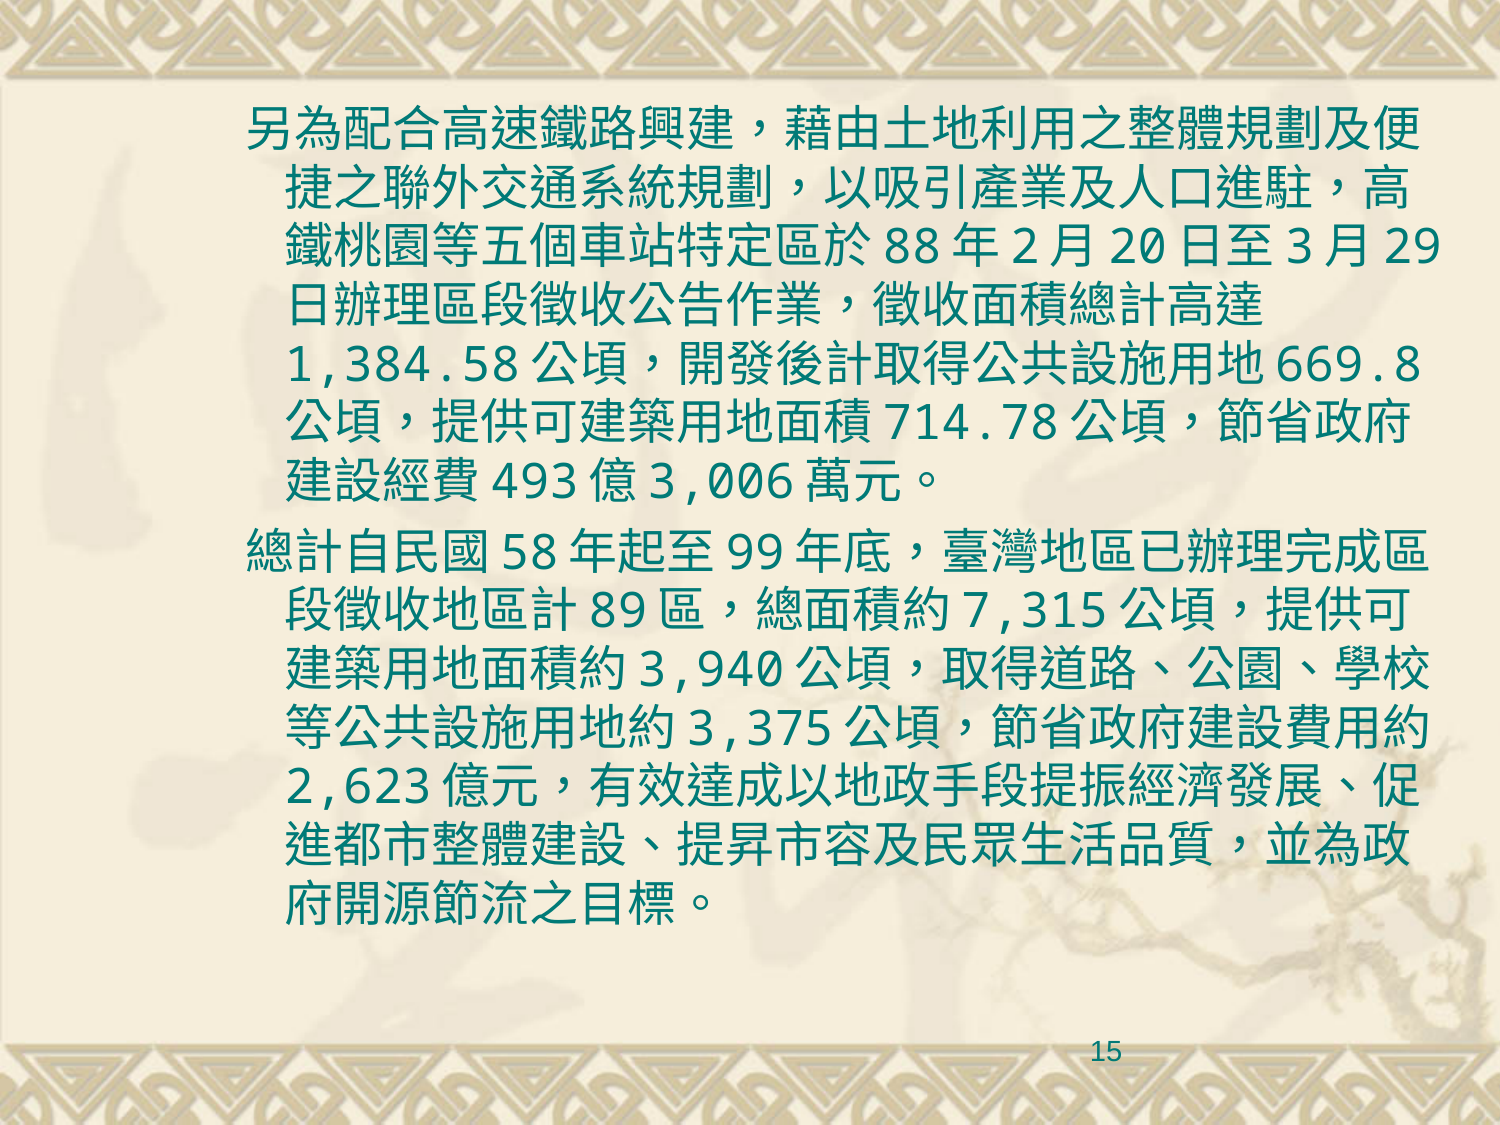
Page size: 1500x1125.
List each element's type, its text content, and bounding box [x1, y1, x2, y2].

text_box [1074, 1024, 1451, 1103]
list 另為配合高速鐵路興建，藉由土地利用之整體規劃及便捷之聯外交通系統規劃，以吸引產業及人口進駐，高鐵桃園等五個車站特定區於88年2月20日至3月29日辦理區段徵收公告作業，徵收面積總計高達1,384.58公頃，開發後計取得公共設施用地669.8公頃，提供可建築用地面積714.78公頃，節省政府建設經費493億3,006萬元。 總計自民國58年起至99年底，臺灣地區已辦理完成區段徵收地區計89區，總面積約7,315公頃，提供可建築用地面積約3,940公頃，取得道路、公園、學校等公共設施用地約3,375公頃，節省政府建設費用約2,623億元，有效達成以地政手段提振經濟發展、促進都市整體建設、提昇市容及民眾生活品質，並為政府開源節流之目標。 [64, 90, 1466, 942]
